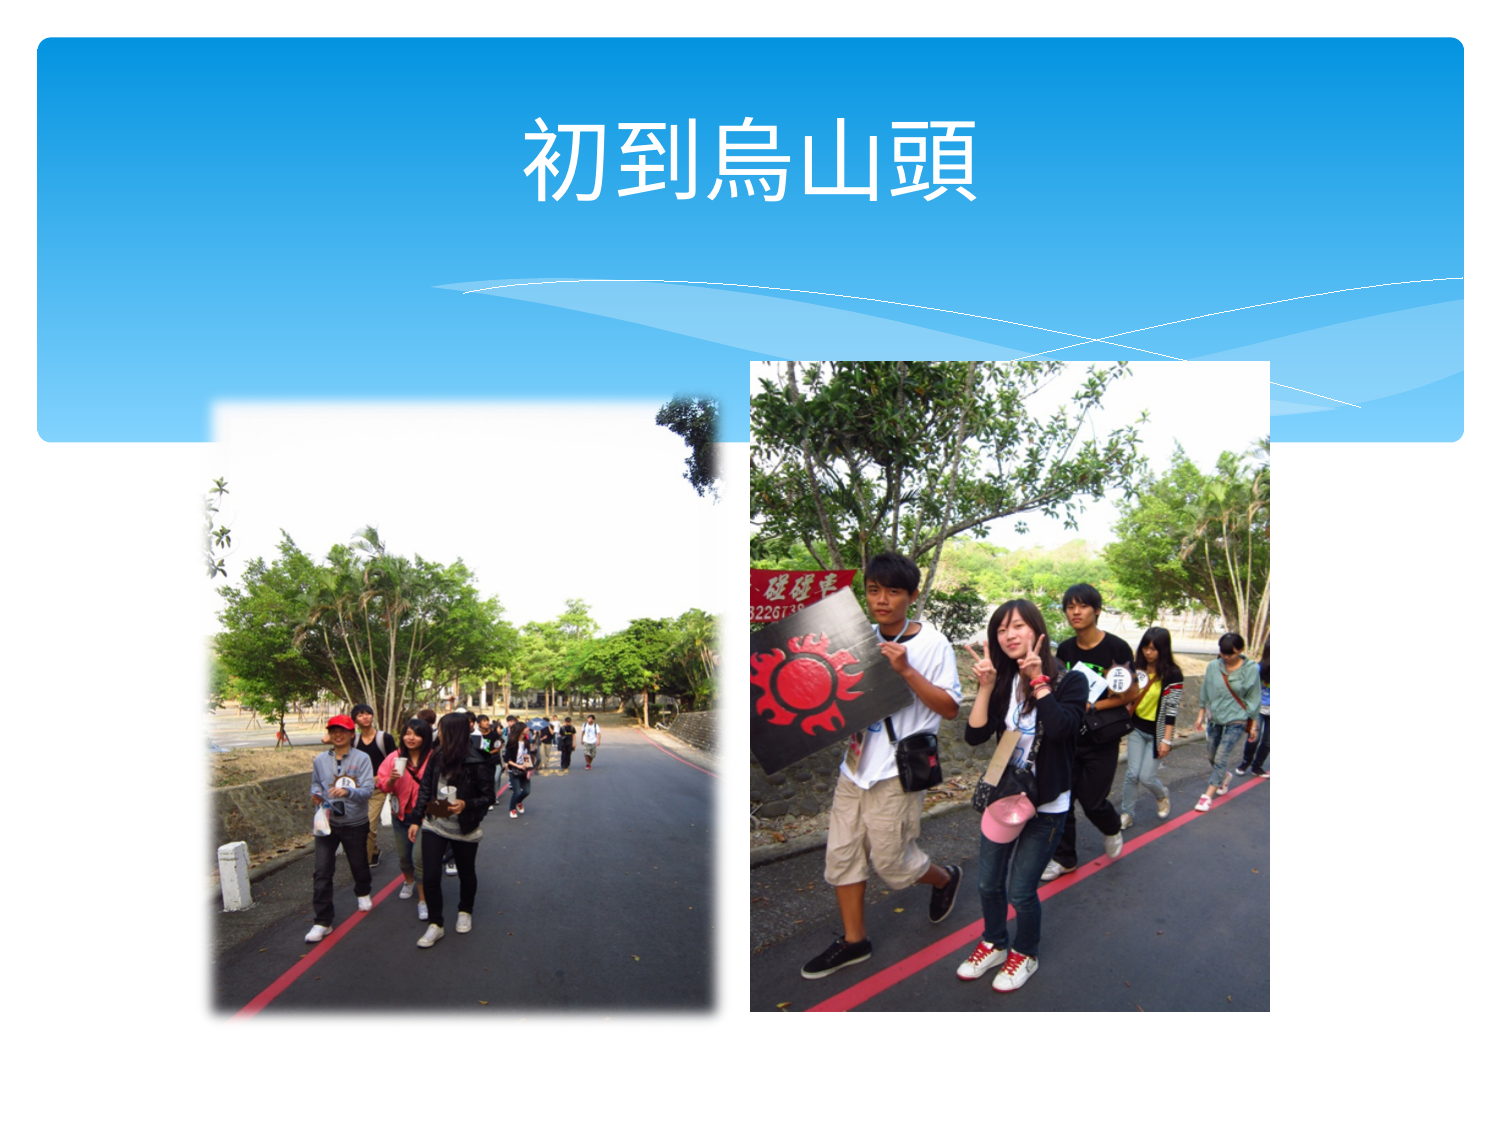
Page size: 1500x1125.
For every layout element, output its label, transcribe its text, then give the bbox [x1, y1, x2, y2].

picture [750, 361, 1270, 1012]
picture [195, 384, 733, 1031]
title 初到烏山頭 [75, 55, 1426, 261]
